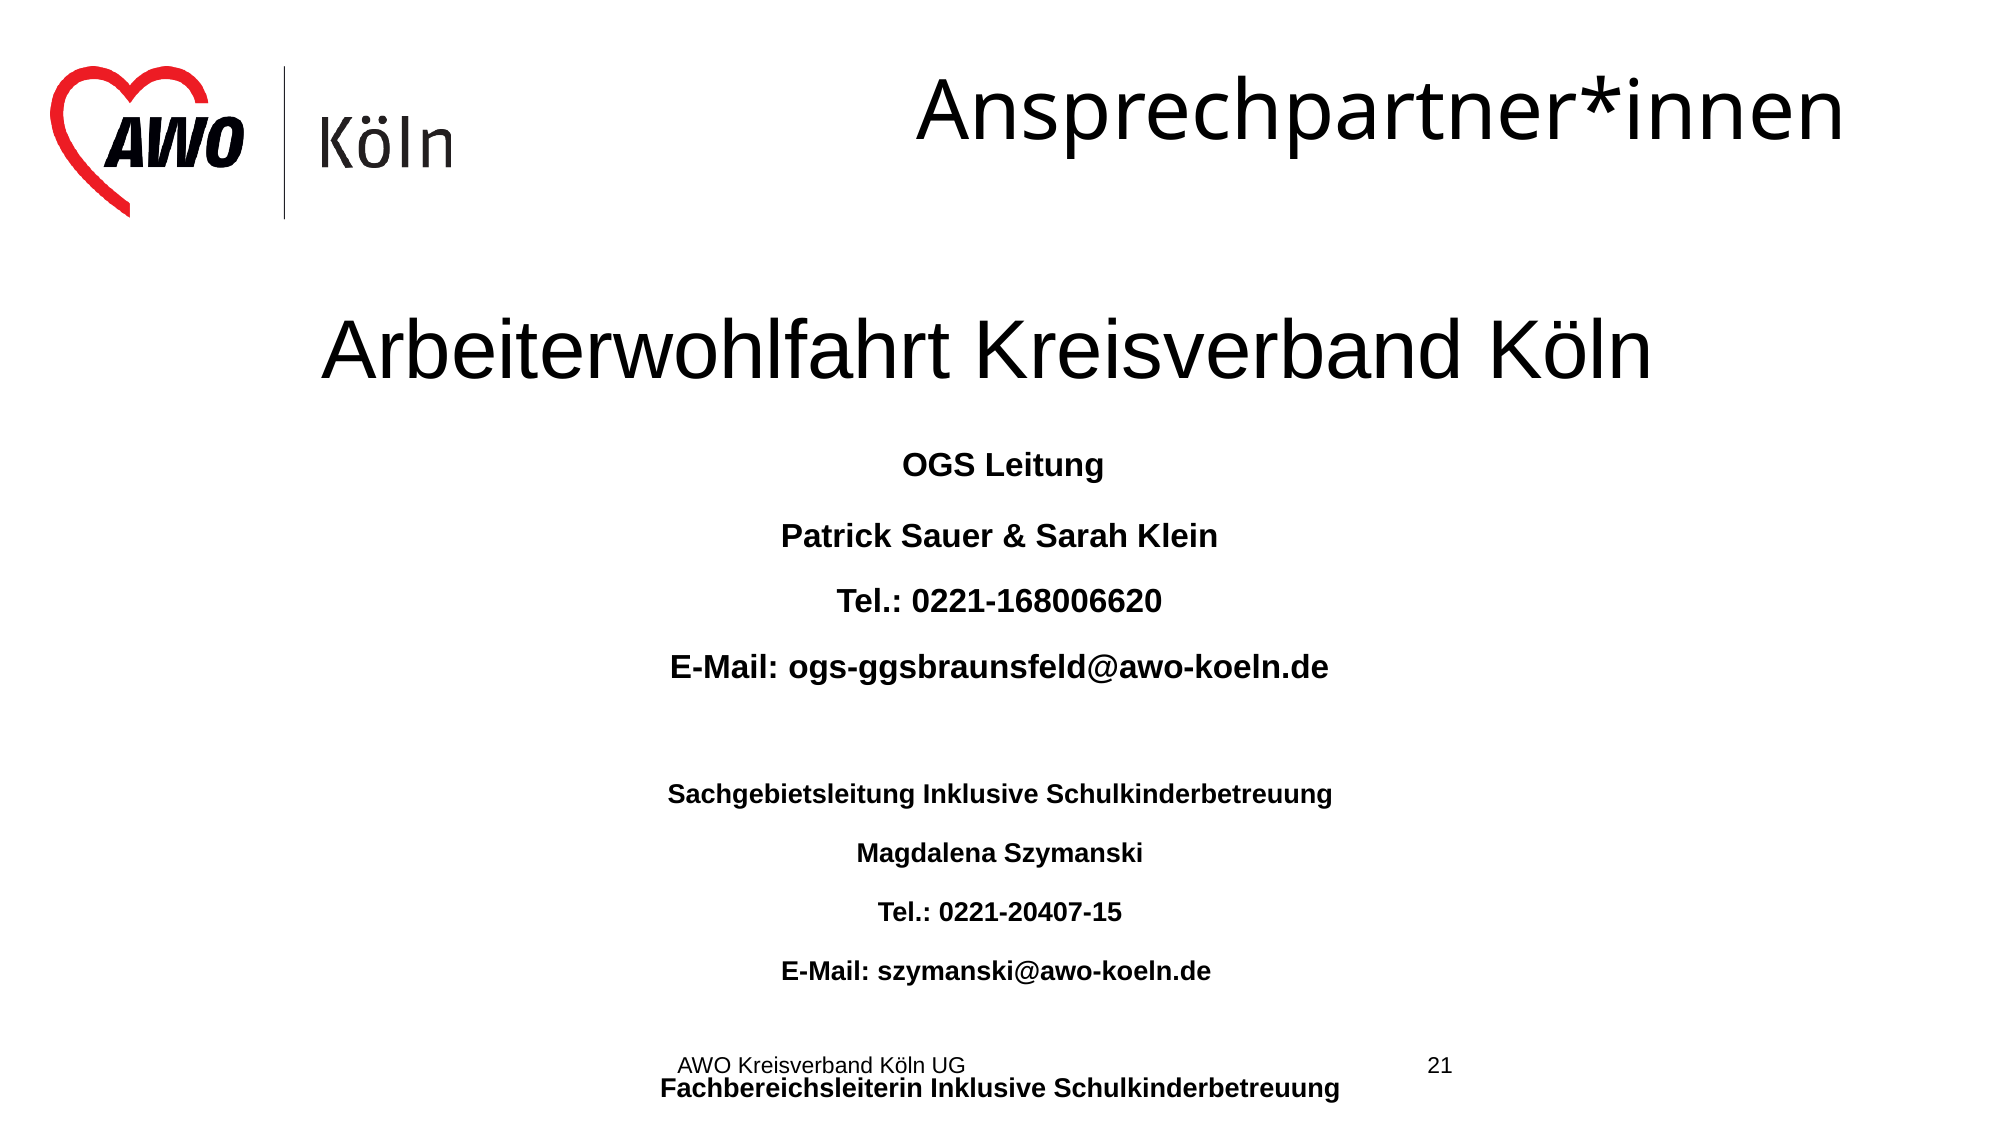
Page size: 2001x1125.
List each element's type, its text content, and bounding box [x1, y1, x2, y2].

list Arbeiterwohlfahrt Kreisverband Köln OGS Leitung Patrick Sauer & Sarah Klein Tel.: 0221-168006620 E-Mail: ogs-ggsbraunsfeld@awo-koeln.de Sachgebietsleitung Inklusive Schulkinderbetreuung Magdalena Szymanski Tel.: 0221-20407-15 E-Mail: szymanski@awo-koeln.de Fachbereichsleiterin Inklusive Schulkinderbetreuung Silke Reuter Tel.:0221-20407-49 E-Mail: reuter@awo-koeln.de [137, 299, 1863, 1014]
title Ansprechpartner*innen [137, 59, 1863, 278]
picture [50, 66, 451, 220]
slide_number <Nummer> [1412, 1042, 1863, 1103]
footer AWO Kreisverband Köln UG [662, 1042, 1338, 1103]
